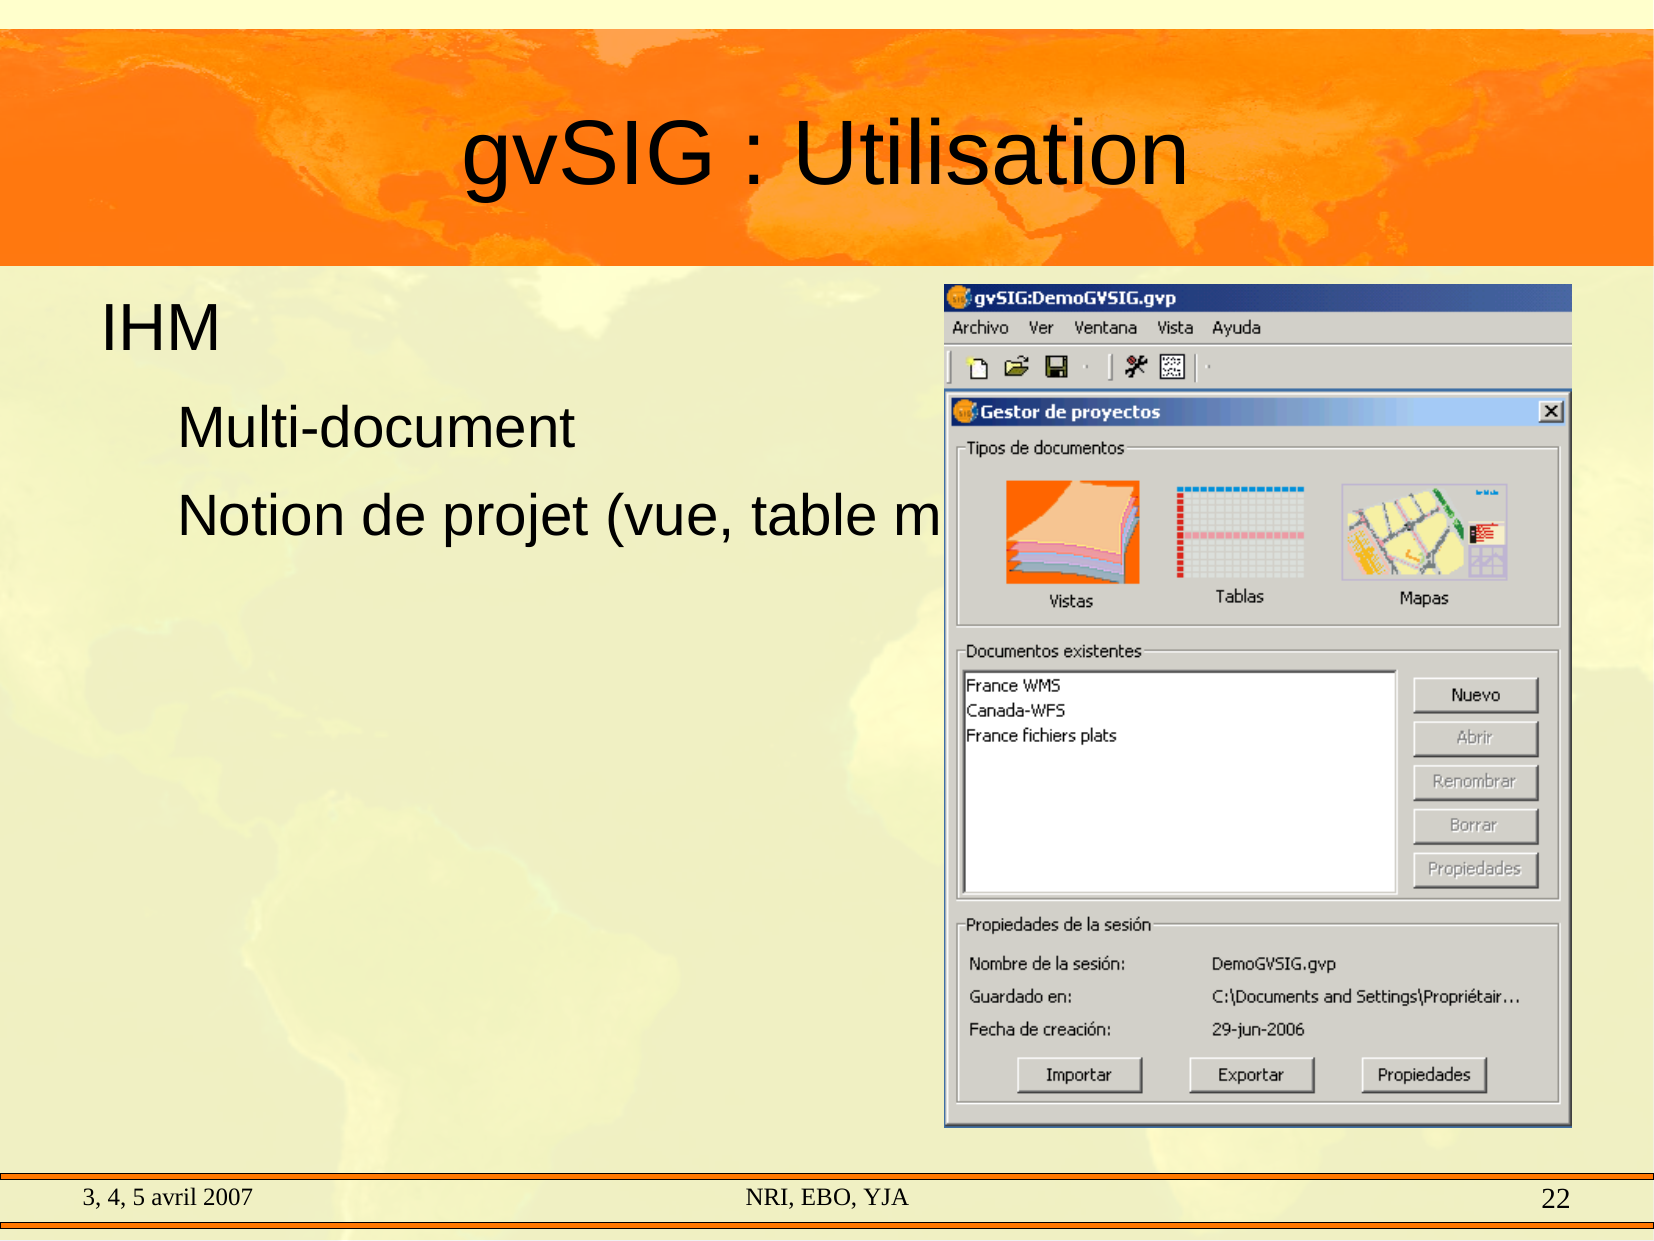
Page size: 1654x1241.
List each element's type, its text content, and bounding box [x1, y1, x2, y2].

picture [0, 29, 1654, 266]
list IHM Multi-document Notion de projet (vue, table mise en page) [82, 290, 809, 1109]
picture [944, 284, 1572, 1128]
title gvSIG : Utilisation [82, 49, 1571, 257]
